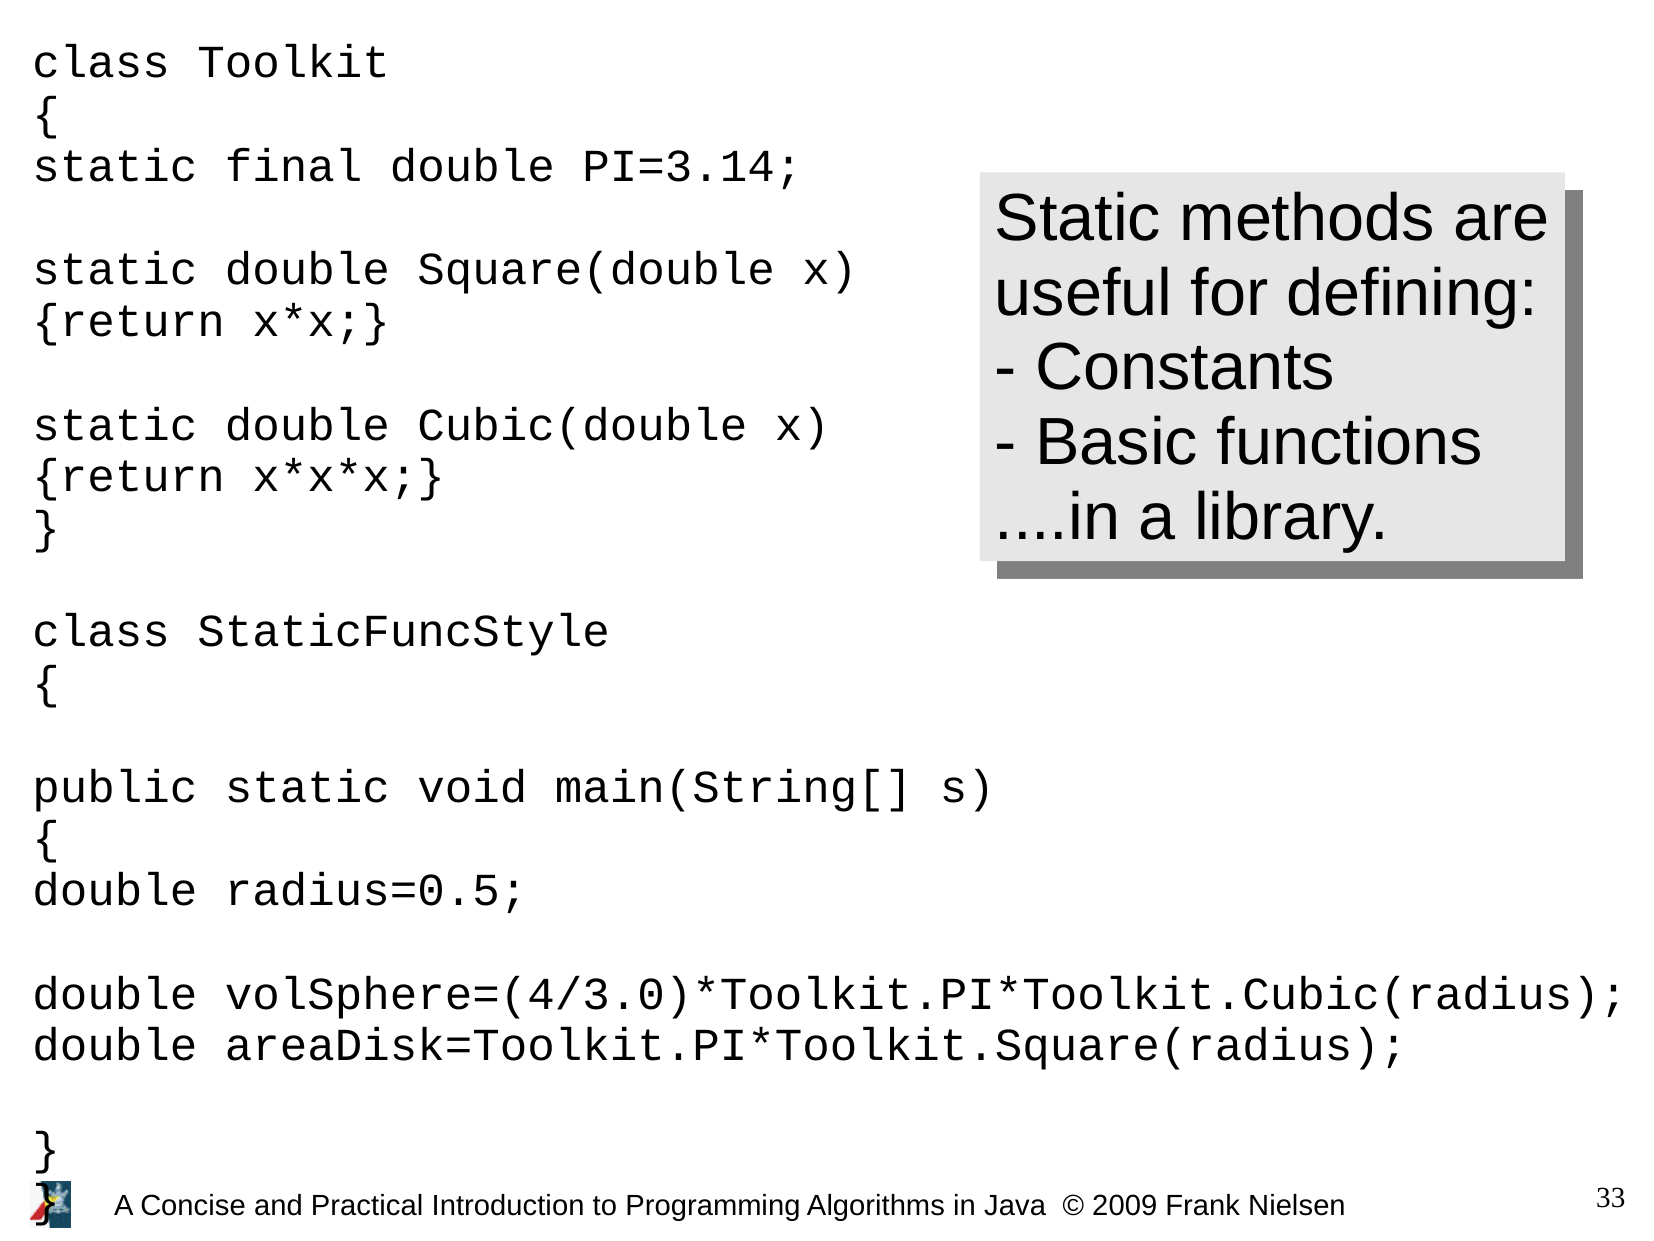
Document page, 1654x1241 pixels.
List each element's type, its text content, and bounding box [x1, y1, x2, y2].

text_box Static methods are useful for defining: - Constants - Basic functions ....in a library. [979, 172, 1565, 562]
picture [29, 1181, 71, 1228]
text_box class Toolkit { static final double PI=3.14; static double Square(double x) {return x*x;} static double Cubic(double x) {return x*x*x;} } class StaticFuncStyle { public static void main(String[] s) { double radius=0.5; double volSphere=(4/3.0)*Toolkit.PI*Toolkit.Cubic(radius); double areaDisk=Toolkit.PI*Toolkit.Square(radius); } } [17, 32, 1643, 1170]
